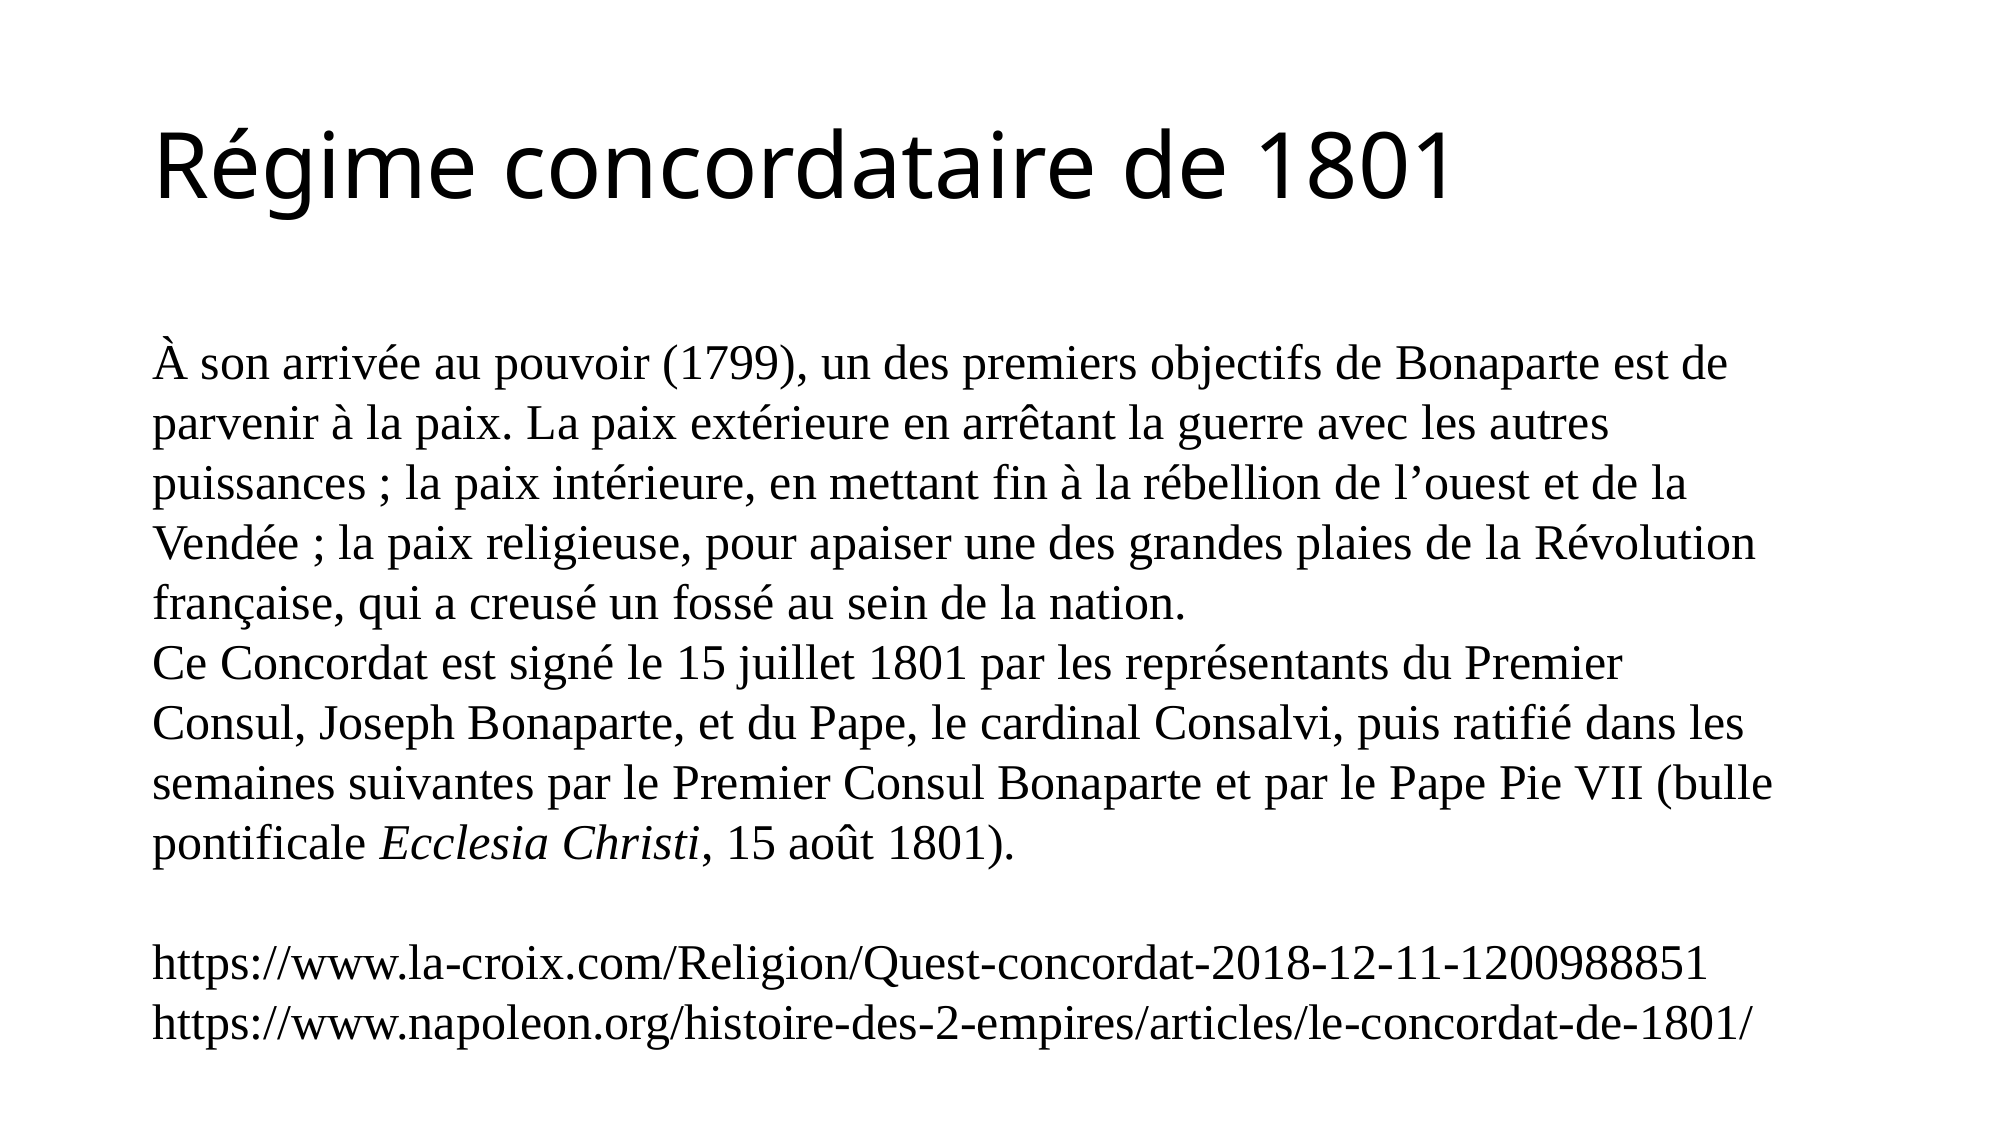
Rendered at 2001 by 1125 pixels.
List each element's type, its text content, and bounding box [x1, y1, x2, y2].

text_box À son arrivée au pouvoir (1799), un des premiers objectifs de Bonaparte est de parvenir à la paix. La paix extérieure en arrêtant la guerre avec les autres puissances ; la paix intérieure, en mettant fin à la rébellion de l’ouest et de la Vendée ; la paix religieuse, pour apaiser une des grandes plaies de la Révolution française, qui a creusé un fossé au sein de la nation. Ce Concordat est signé le 15 juillet 1801 par les représentants du Premier Consul, Joseph Bonaparte, et du Pape, le cardinal Consalvi, puis ratifié dans les semaines suivantes par le Premier Consul Bonaparte et par le Pape Pie VII (bulle pontificale Ecclesia Christi, 15 août 1801). https://www.la-croix.com/Religion/Quest-concordat-2018-12-11-1200988851 https://www.napoleon.org/histoire-des-2-empires/articles/le-concordat-de-1801/ [137, 322, 1800, 1125]
title Régime concordataire de 1801 [137, 59, 1863, 278]
